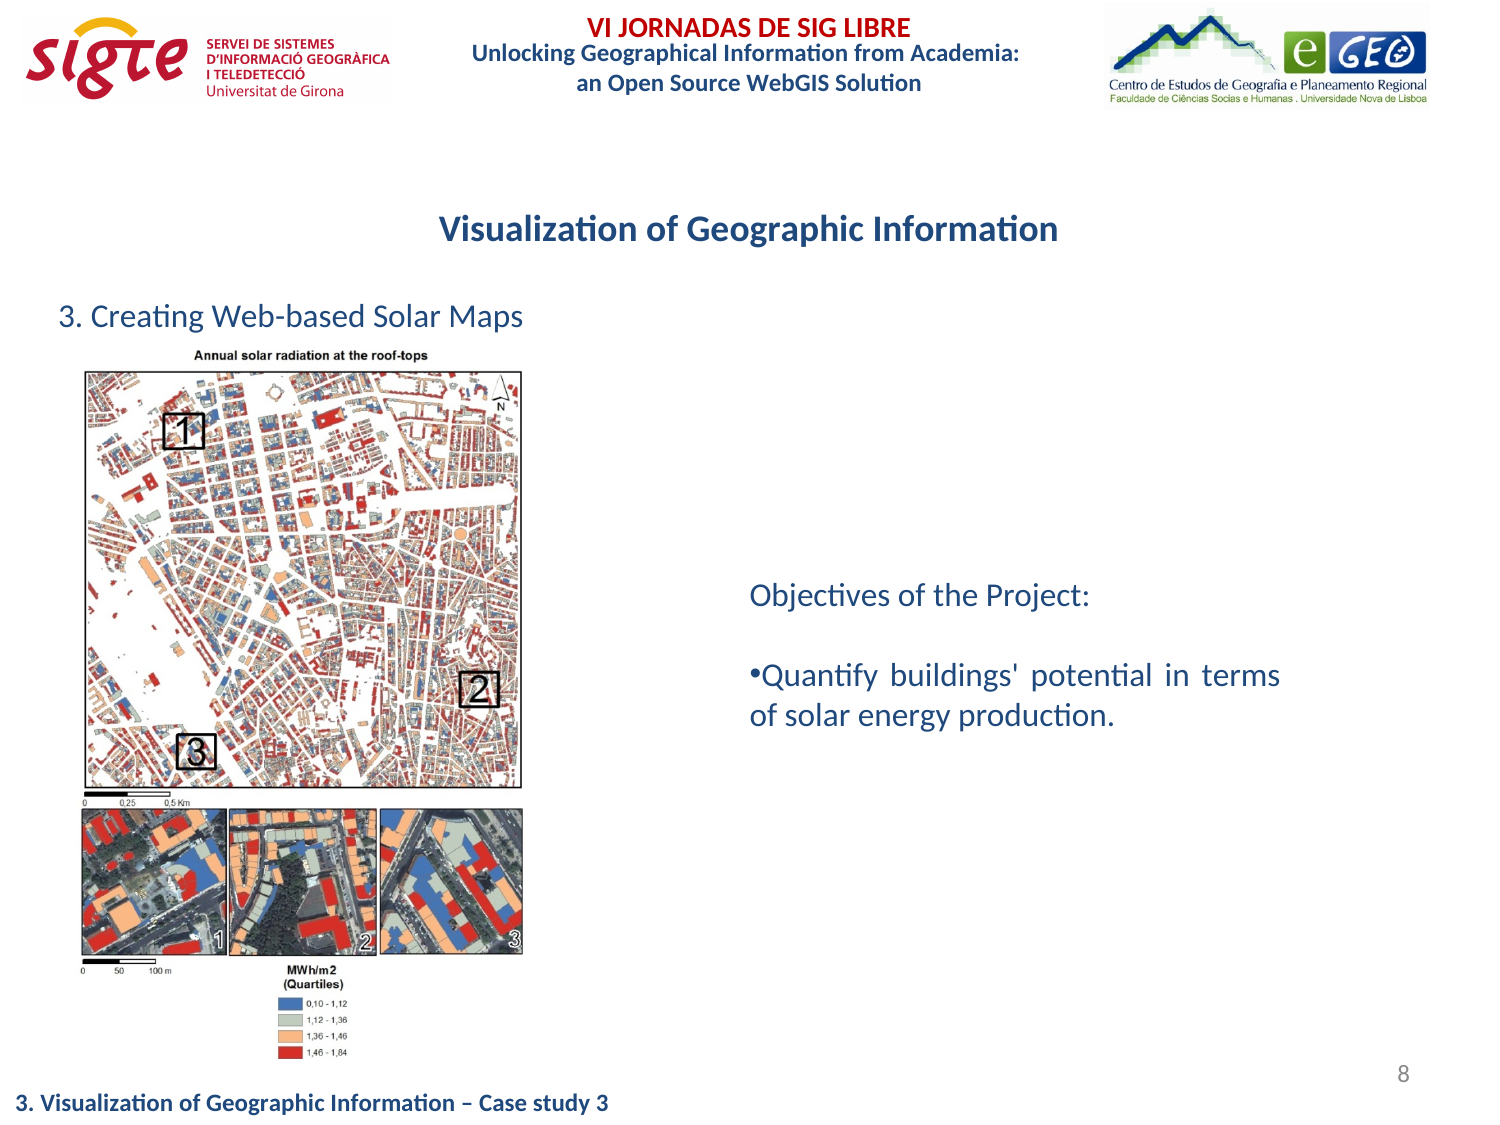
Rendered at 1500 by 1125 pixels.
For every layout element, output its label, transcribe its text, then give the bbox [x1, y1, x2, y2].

text_box VI JORNADAS DE SIG LIBRE [572, 0, 927, 29]
text_box <número> [1074, 1042, 1426, 1103]
text_box Objectives of the Project: Quantify buildings' potential in terms of solar energy production. [734, 520, 1297, 741]
text_box 3. Visualization of Geographic Information – Case study 3 [0, 1078, 1345, 1125]
picture [20, 13, 393, 103]
text_box Unlocking Geographical Information from Academia: an Open Source WebGIS Solution [442, 29, 1057, 105]
picture [76, 350, 525, 1059]
picture [1104, 2, 1430, 110]
text_box Visualization of Geographic Information 3. Creating Web-based Solar Maps [18, 196, 1481, 342]
